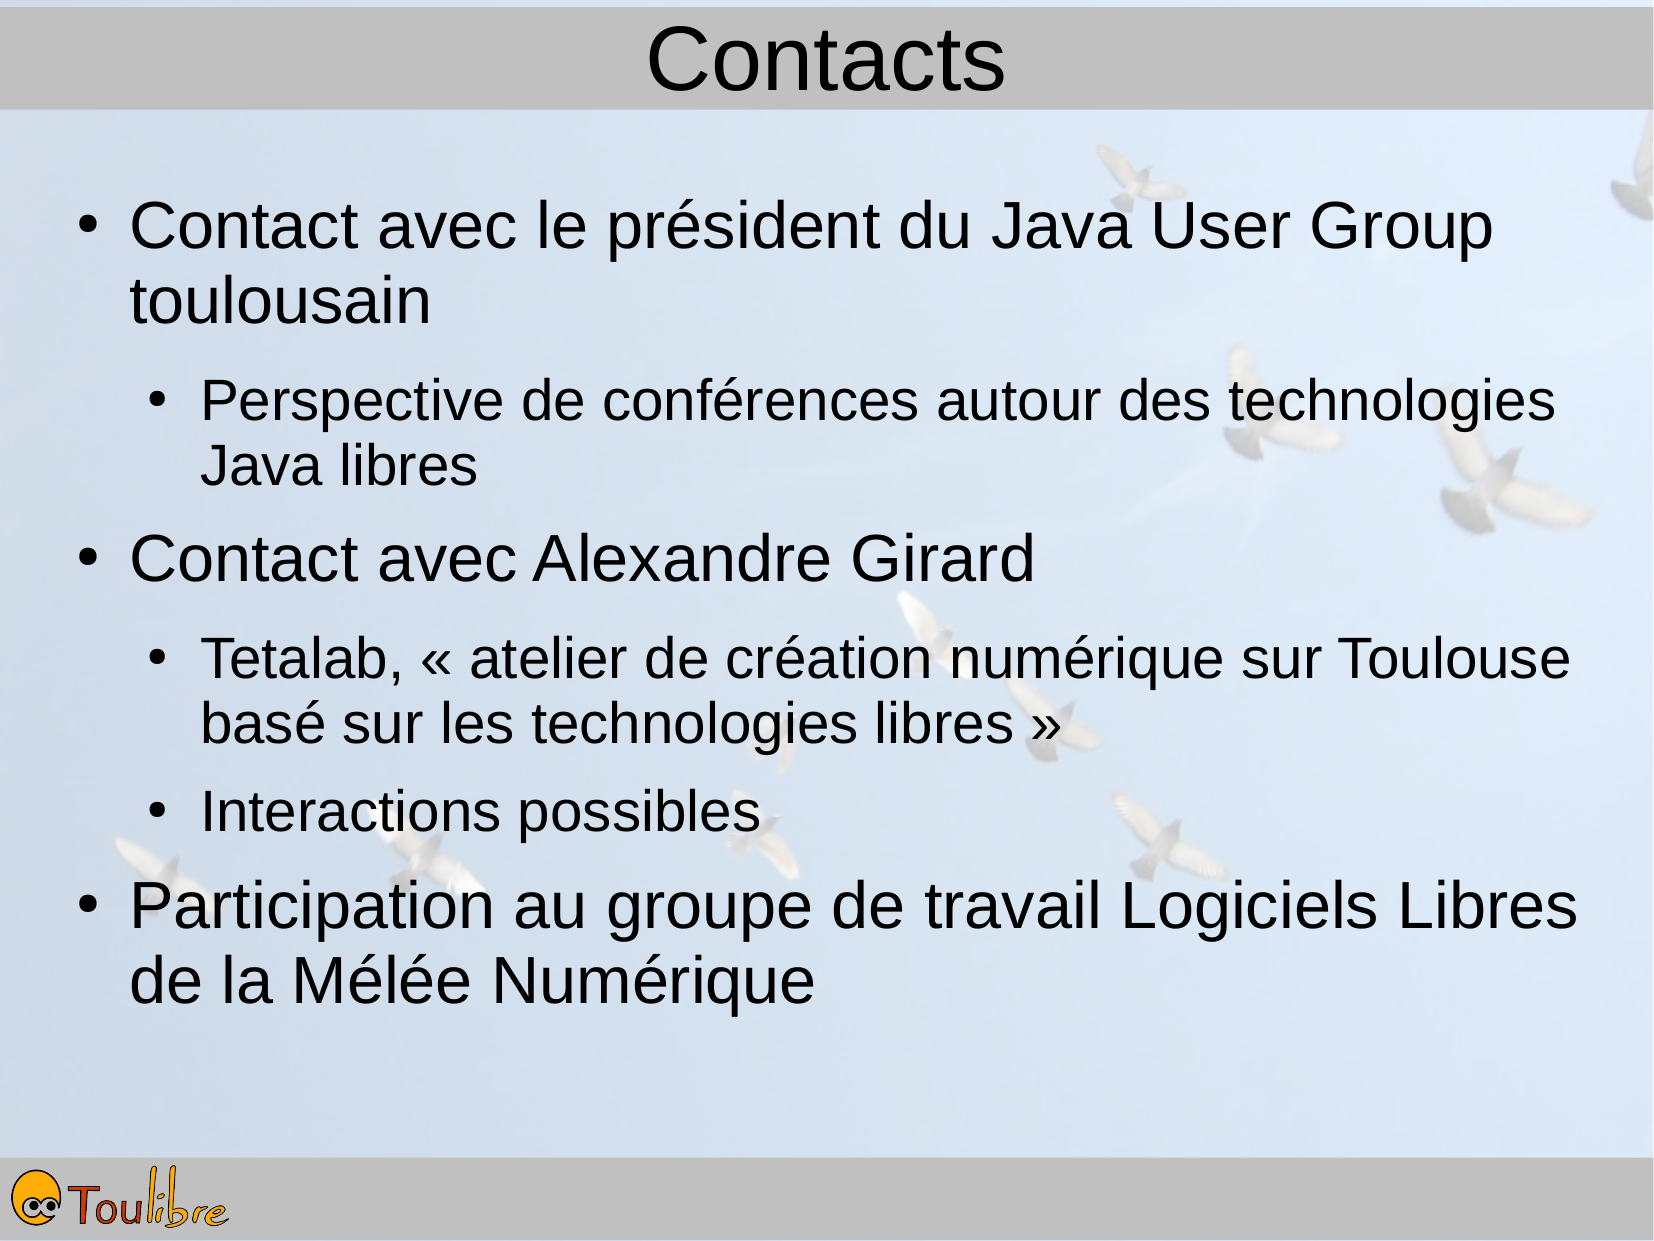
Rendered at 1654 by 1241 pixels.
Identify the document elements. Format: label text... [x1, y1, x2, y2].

picture [11, 1165, 229, 1228]
list Contact avec le président du Java User Group toulousain Perspective de conférences autour des technologies Java libres Contact avec Alexandre Girard Tetalab, « atelier de création numérique sur Toulouse basé sur les technologies libres » Interactions possibles Participation au groupe de travail Logiciels Libres de la Mélée Numérique [58, 188, 1616, 1132]
title Contacts [0, 7, 1654, 110]
